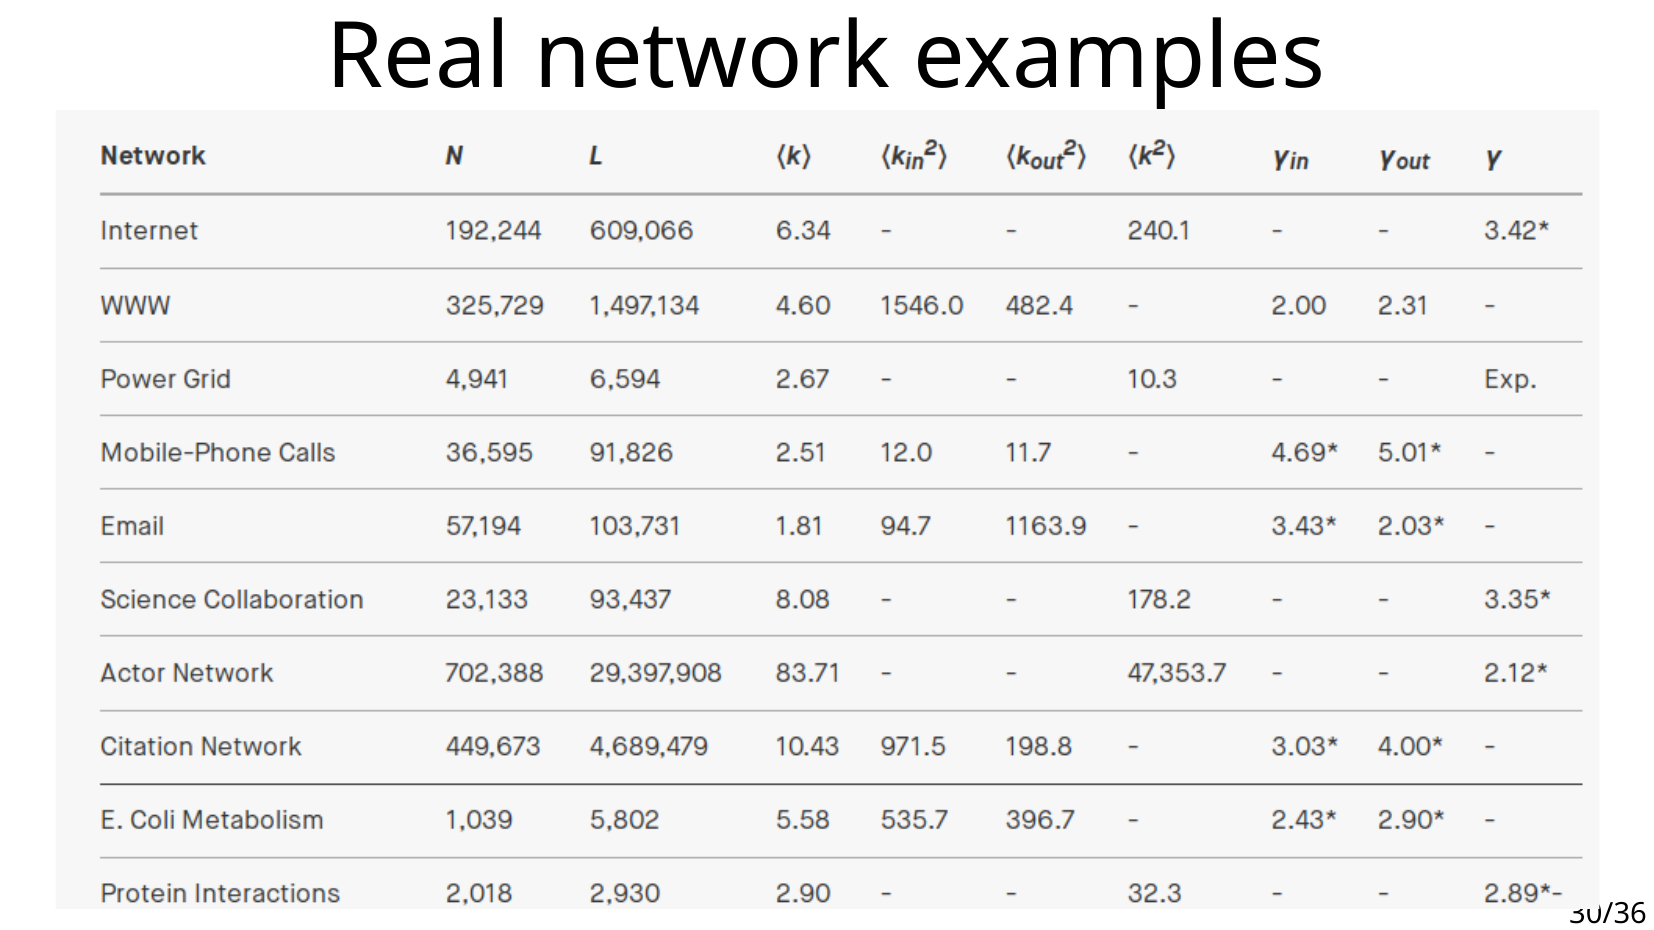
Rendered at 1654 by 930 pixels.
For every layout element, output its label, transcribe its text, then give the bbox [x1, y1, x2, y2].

title Real network examples [82, 0, 1571, 117]
picture [55, 110, 1600, 909]
